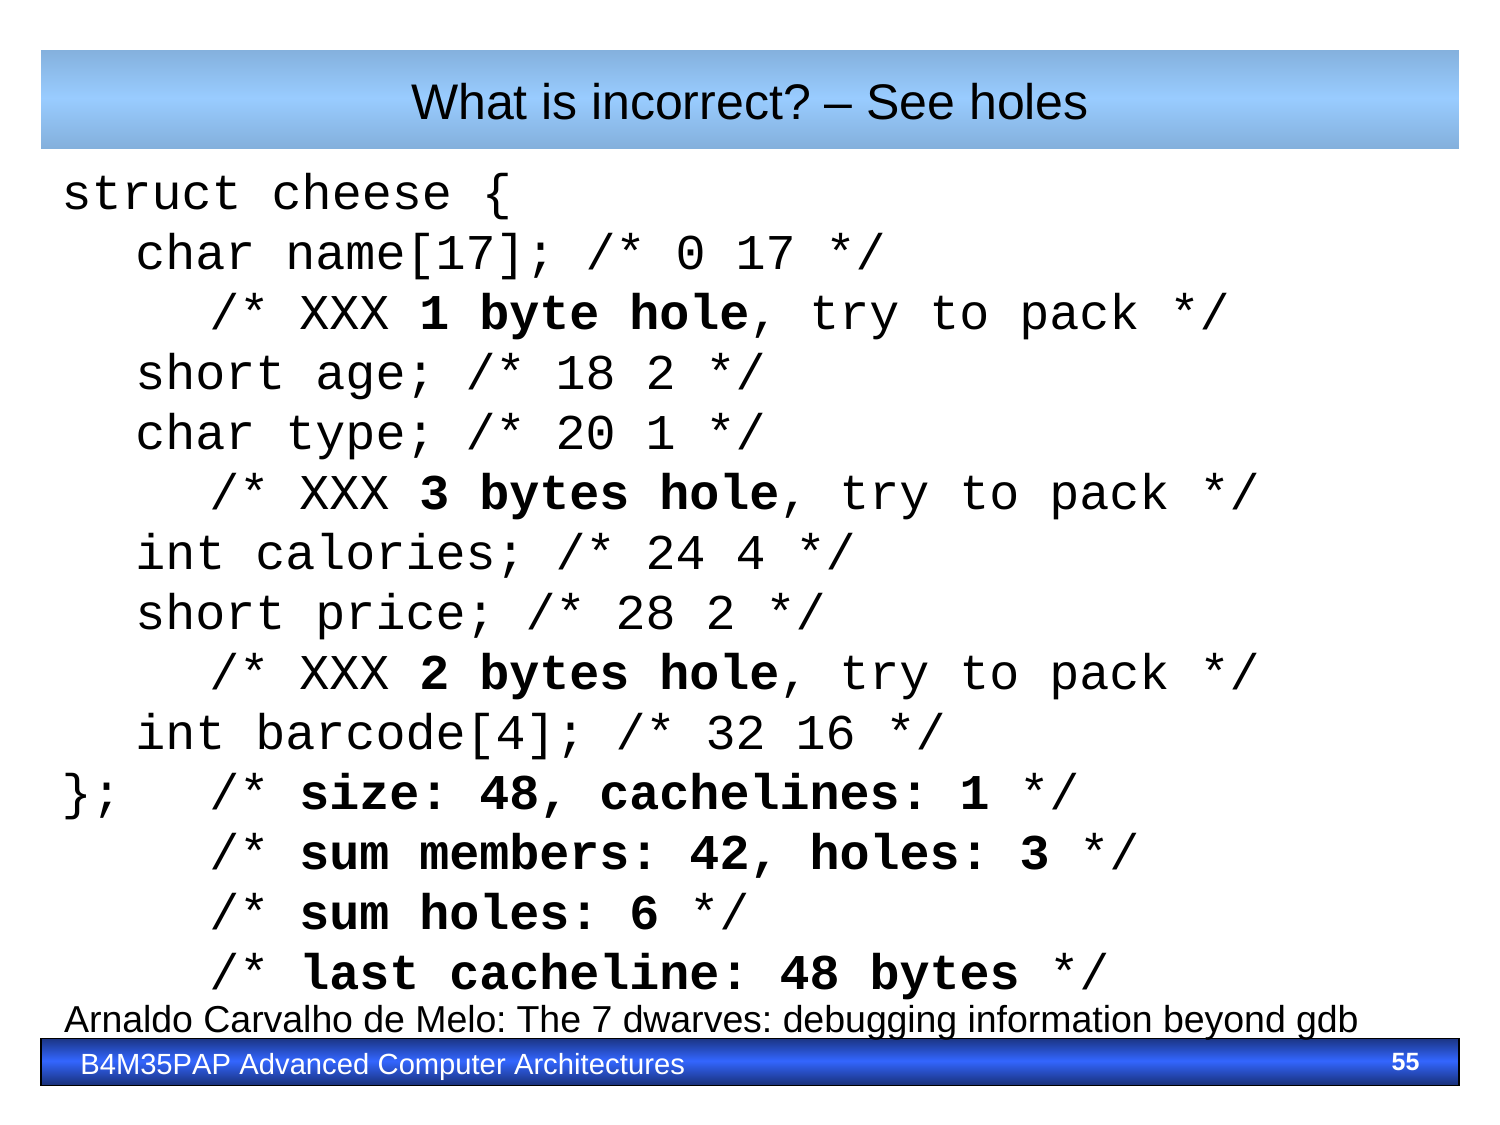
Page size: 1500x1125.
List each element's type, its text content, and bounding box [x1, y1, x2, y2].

title What is incorrect? – See holes [41, 50, 1459, 149]
text_box Arnaldo Carvalho de Melo: The 7 dwarves: debugging information beyond gdb [49, 987, 1374, 1048]
text_box struct cheese { char name[17]; /* 0 17 */ /* XXX 1 byte hole, try to pack */ short age; /* 18 2 */ char type; /* 20 1 */ /* XXX 3 bytes hole, try to pack */ int calories; /* 24 4 */ short price; /* 28 2 */ /* XXX 2 bytes hole, try to pack */ int barcode[4]; /* 32 16 */ }; /* size: 48, cachelines: 1 */ /* sum members: 42, holes: 3 */ /* sum holes: 6 */ /* last cacheline: 48 bytes */ [46, 152, 1465, 1008]
